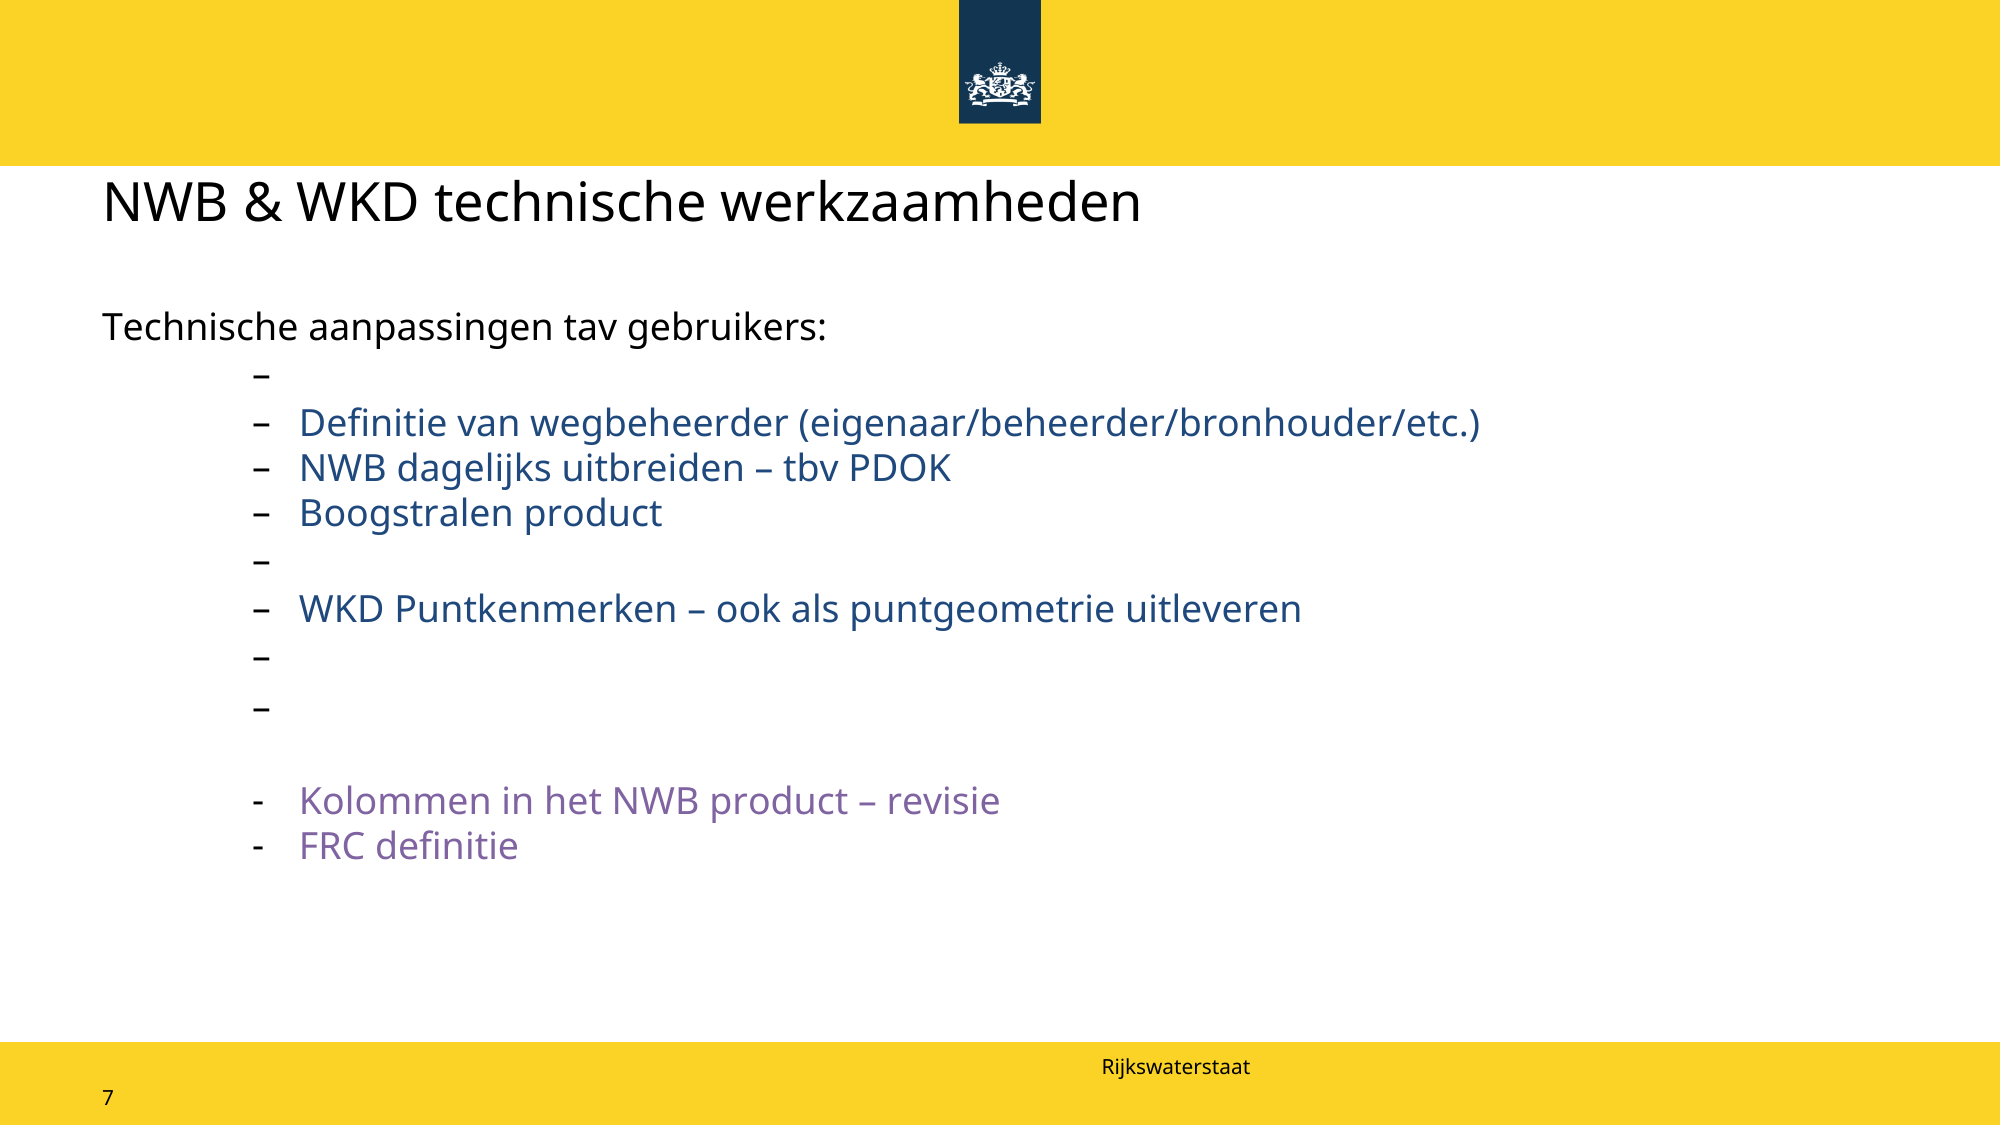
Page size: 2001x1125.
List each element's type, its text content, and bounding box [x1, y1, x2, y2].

list Technische aanpassingen tav gebruikers: Definitie van wegbeheerder (eigenaar/beheerder/bronhouder/etc.) NWB dagelijks uitbreiden – tbv PDOK Boogstralen product WKD Puntkenmerken – ook als puntgeometrie uitleveren Kolommen in het NWB product – revisie FRC definitie [102, 302, 1940, 1019]
title NWB & WKD technische werkzaamheden [102, 162, 1940, 244]
text_box 7 [102, 1084, 519, 1105]
